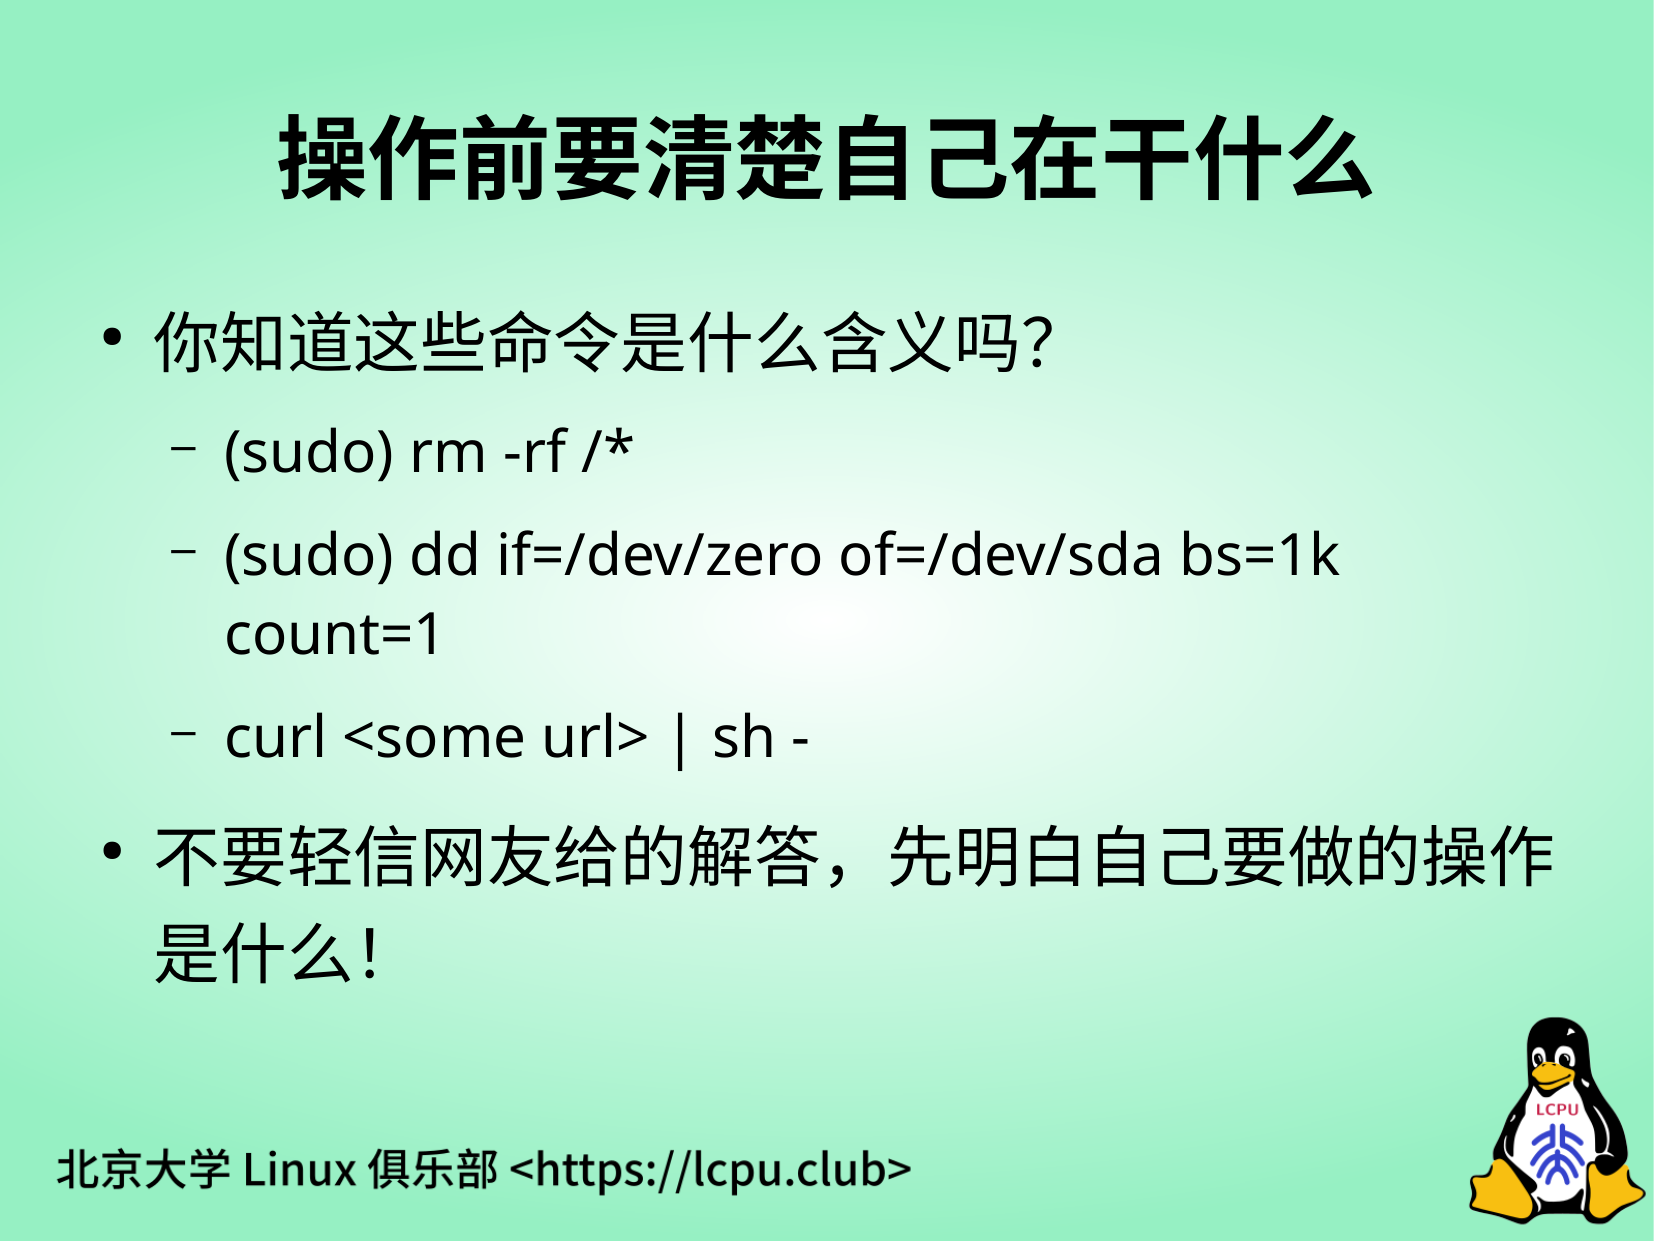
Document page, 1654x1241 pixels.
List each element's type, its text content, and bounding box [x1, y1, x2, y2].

picture [0, 0, 1654, 1241]
list 你知道这些命令是什么含义吗？ (sudo) rm -rf /* (sudo) dd if=/dev/zero of=/dev/sda bs=1k count=1 curl <some url> | sh - 不要轻信网友给的解答，先明白自己要做的操作是什么！ [82, 290, 1571, 1010]
title 操作前要清楚自己在干什么 [82, 49, 1571, 257]
